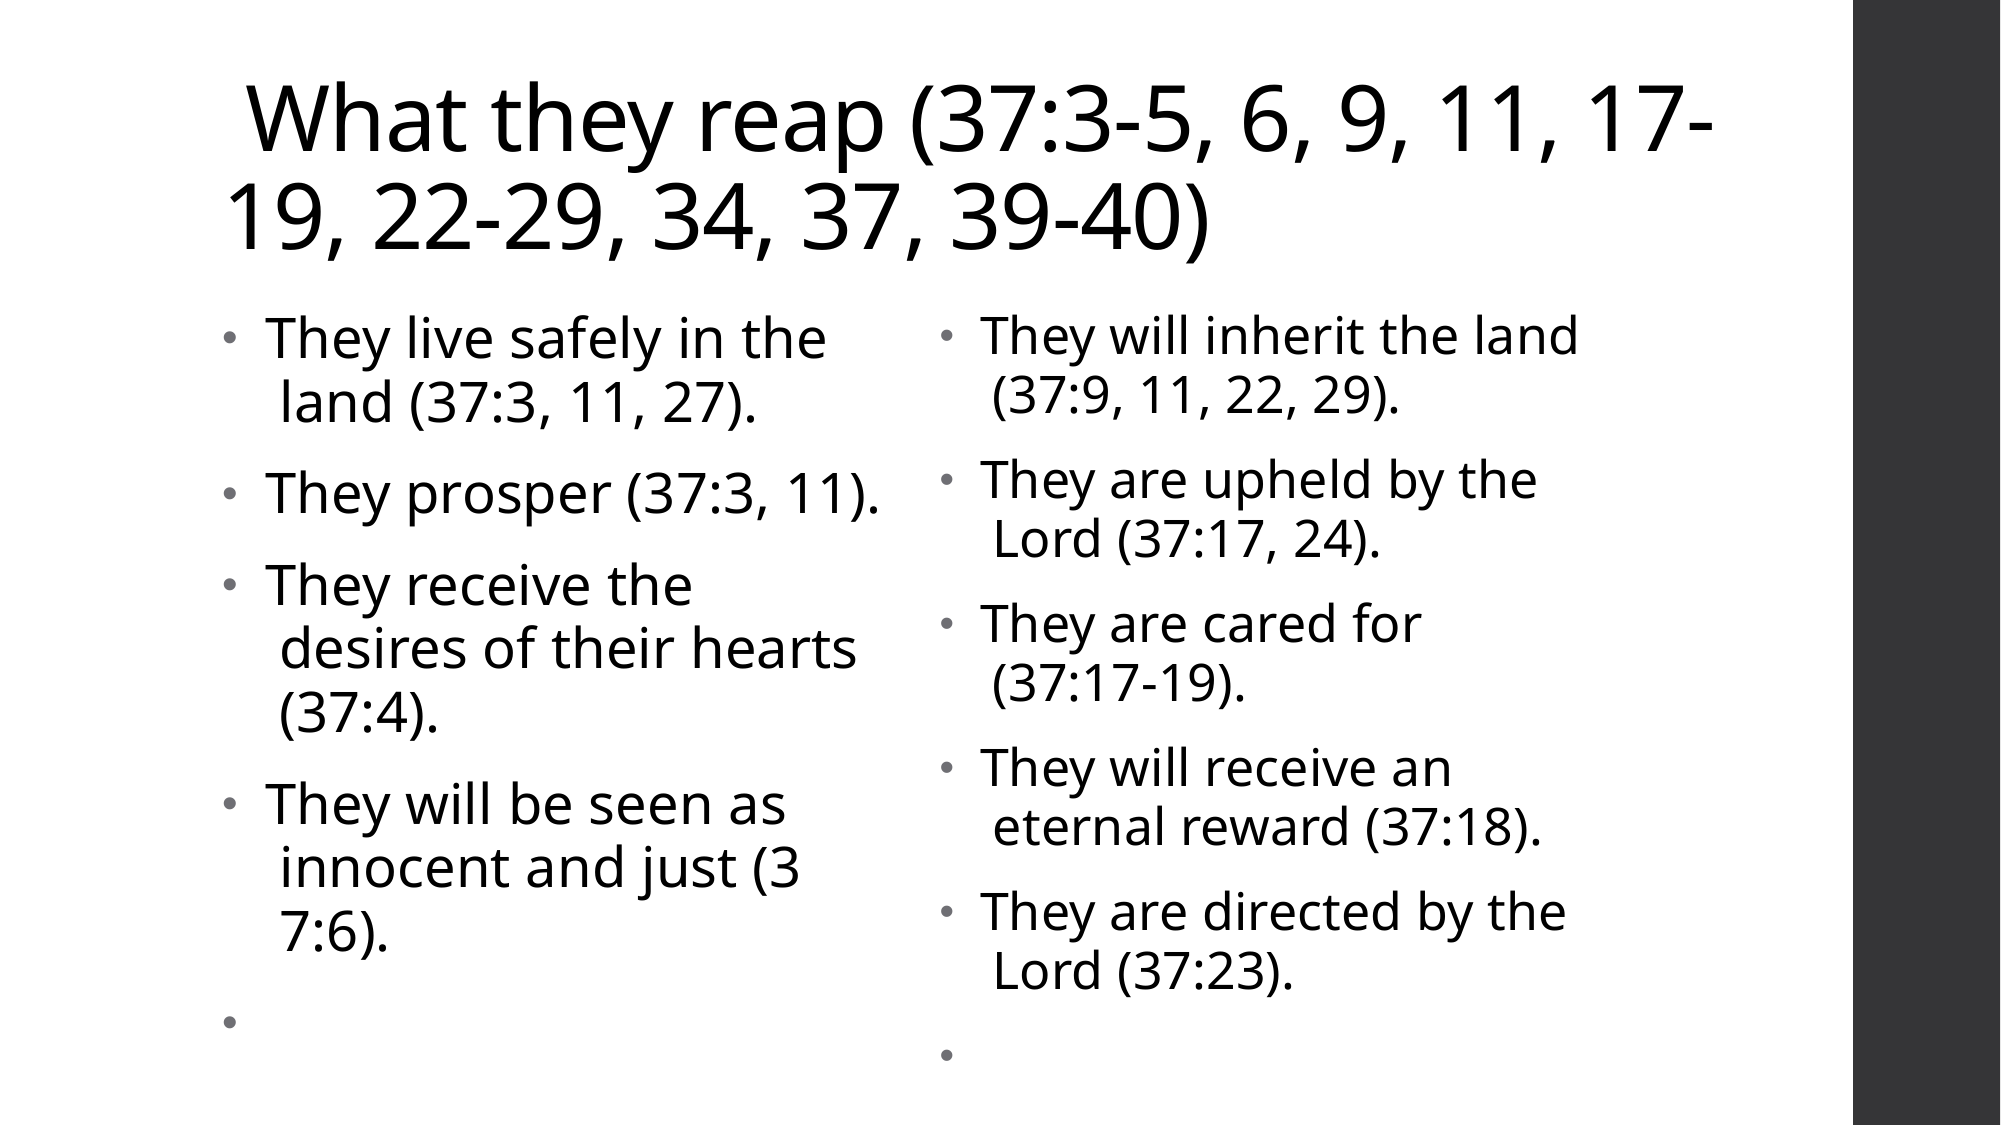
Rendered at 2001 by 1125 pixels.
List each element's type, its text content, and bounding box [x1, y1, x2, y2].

list They will inherit the land (37:9, 11, 22, 29). They are upheld by the Lord (37:17, 24). They are cared for (37:17-19). They will receive an eternal reward (37:18). They are directed by the Lord (37:23). [924, 299, 1617, 1014]
title What they reap (37:3-5, 6, 9, 11, 17-19, 22-29, 34, 37, 39-40) [206, 60, 1797, 278]
list They live safely in the land (37:3, 11, 27). They prosper (37:3, 11). They receive the desires of their hearts (37:4). They will be seen as innocent and just (3 7:6). [207, 299, 900, 1014]
